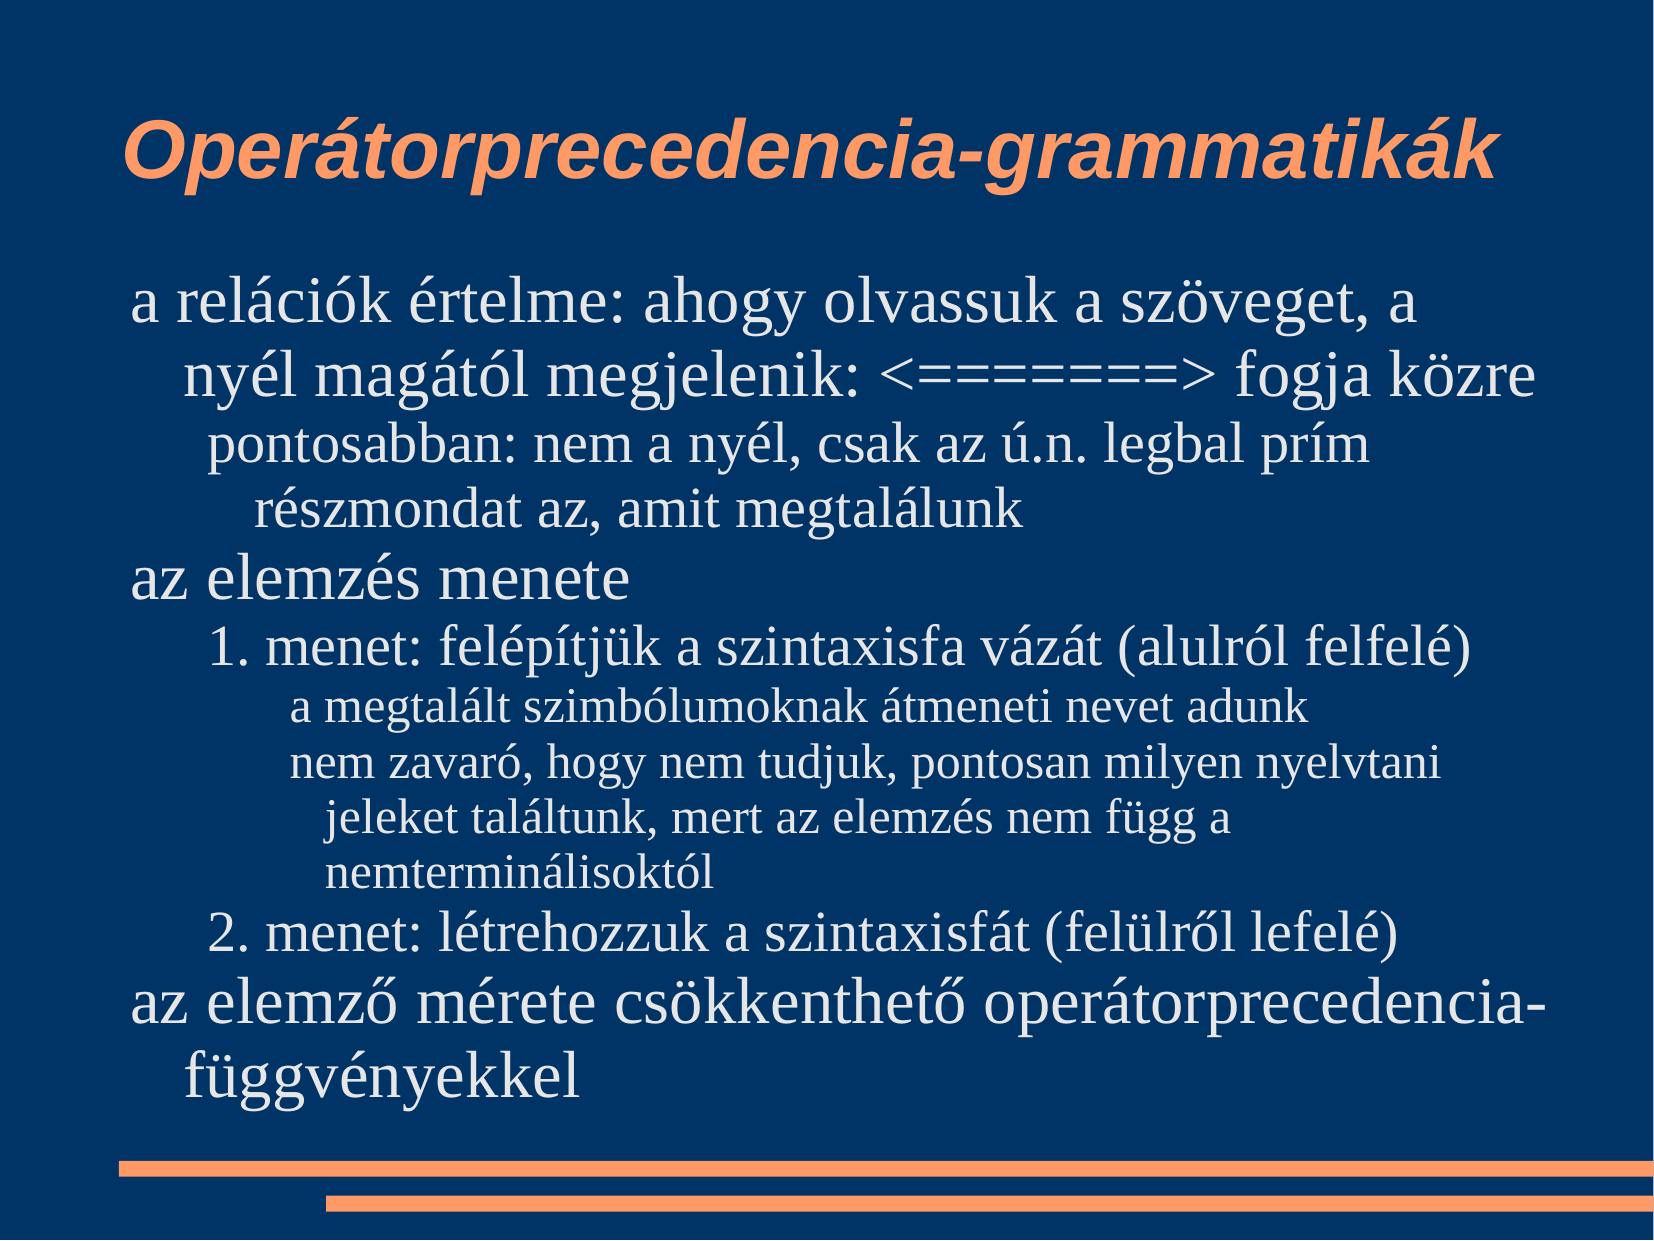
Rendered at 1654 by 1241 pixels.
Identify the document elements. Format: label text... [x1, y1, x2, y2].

list a relációk értelme: ahogy olvassuk a szöveget, a nyél magától megjelenik: <=======> fogja közre pontosabban: nem a nyél, csak az ú.n. legbal prím részmondat az, amit megtalálunk az elemzés menete 1. menet: felépítjük a szintaxisfa vázát (alulról felfelé) a megtalált szimbólumoknak átmeneti nevet adunk nem zavaró, hogy nem tudjuk, pontosan milyen nyelvtani jeleket találtunk, mert az elemzés nem függ a nemterminálisoktól 2. menet: létrehozzuk a szintaxisfát (felülről lefelé) az elemző mérete csökkenthető operátorprecedencia-függvényekkel [112, 262, 1552, 1191]
title Operátorprecedencia-grammatikák [121, 46, 1534, 254]
